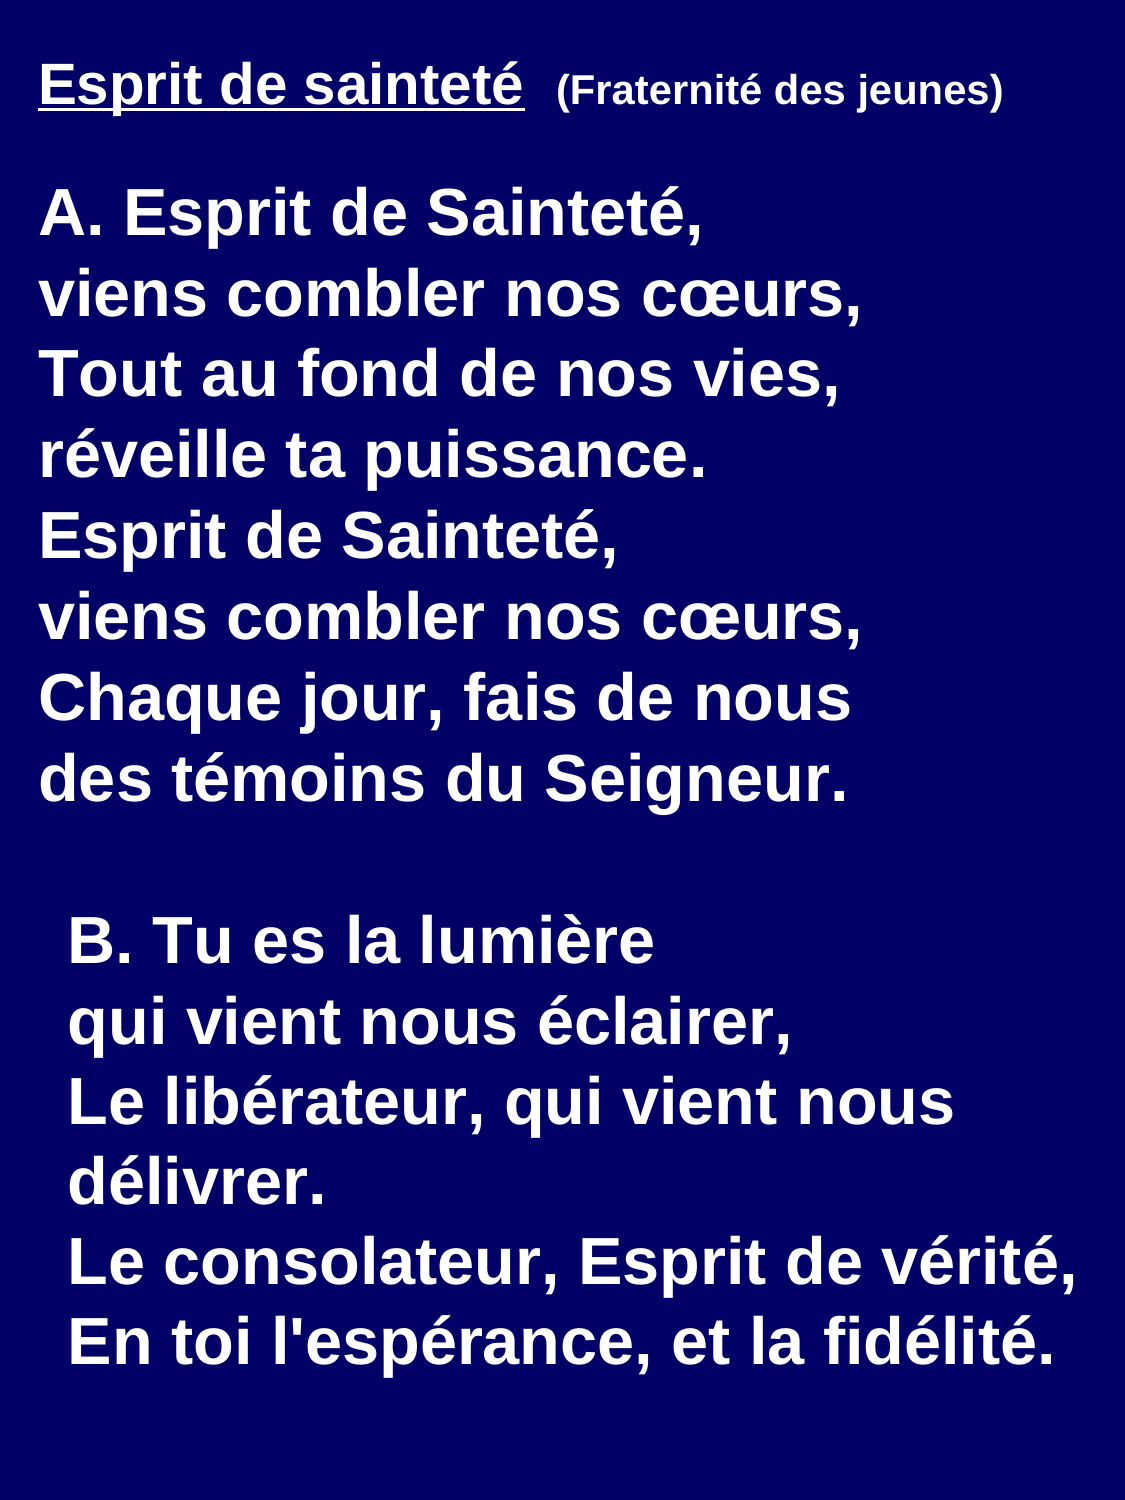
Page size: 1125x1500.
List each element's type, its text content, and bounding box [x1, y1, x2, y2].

text_box Esprit de sainteté (Fraternité des jeunes) A. Esprit de Sainteté, viens combler nos cœurs, Tout au fond de nos vies, réveille ta puissance. Esprit de Sainteté, viens combler nos cœurs, Chaque jour, fais de nous des témoins du Seigneur. B. Tu es la lumière qui vient nous éclairer, Le libérateur, qui vient nous délivrer. Le consolateur, Esprit de vérité, En toi l'espérance, et la fidélité. [23, 39, 1110, 1383]
